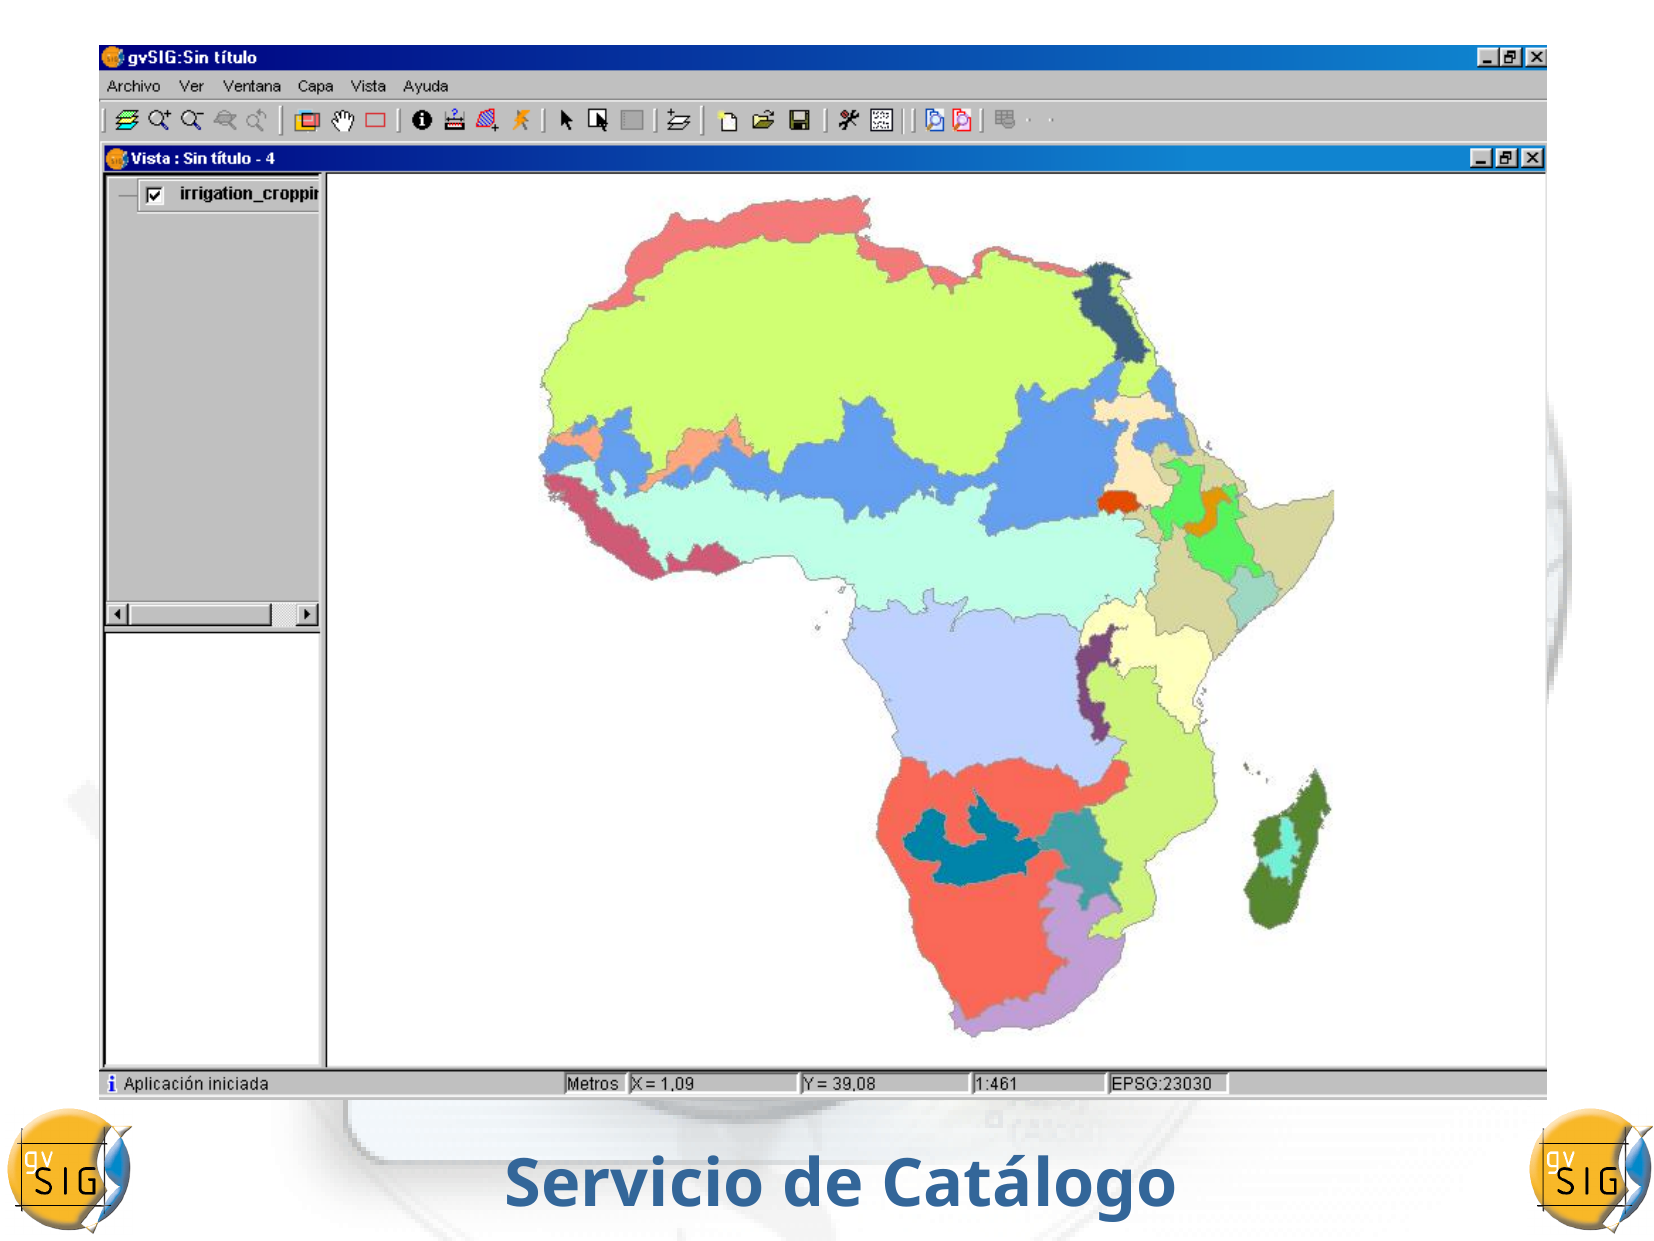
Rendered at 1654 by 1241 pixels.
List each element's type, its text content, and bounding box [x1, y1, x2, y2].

picture [99, 45, 1547, 1100]
list Servicio de Catálogo [206, 1134, 1477, 1229]
picture [1527, 1107, 1654, 1235]
picture [5, 1107, 133, 1235]
